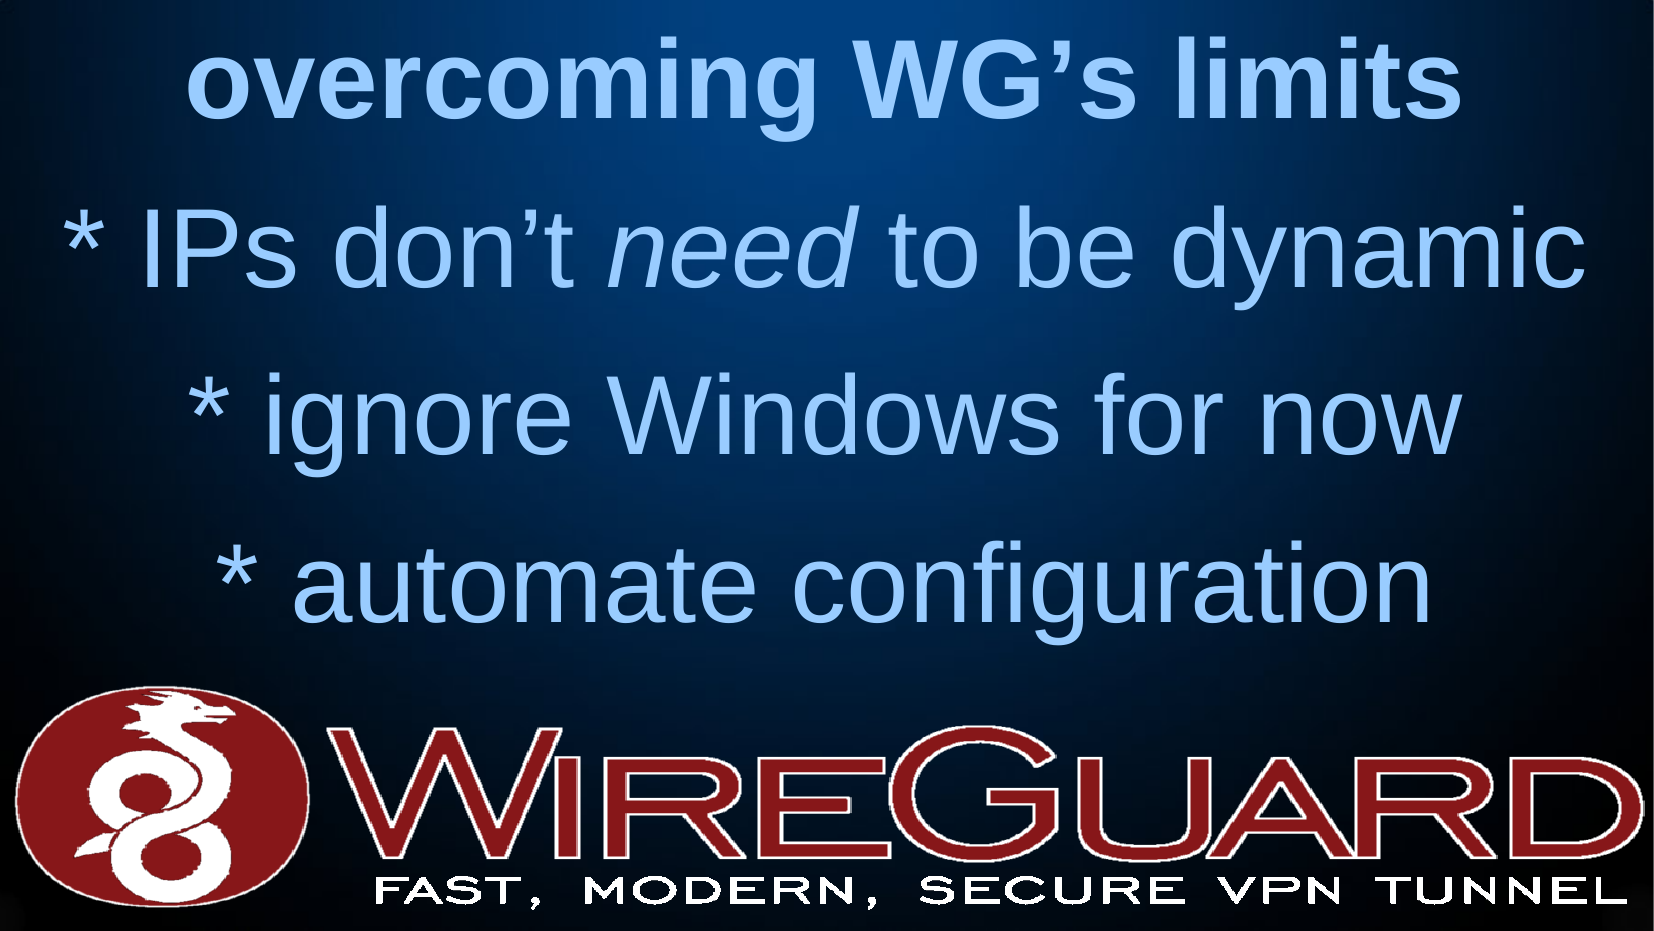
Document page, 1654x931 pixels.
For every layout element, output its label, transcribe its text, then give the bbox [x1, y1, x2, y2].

picture [0, 0, 1654, 931]
title overcoming WG’s limits [0, 2, 1651, 158]
title * IPs don’t need to be dynamic * ignore Windows for now * automate configuration [15, 134, 1636, 698]
